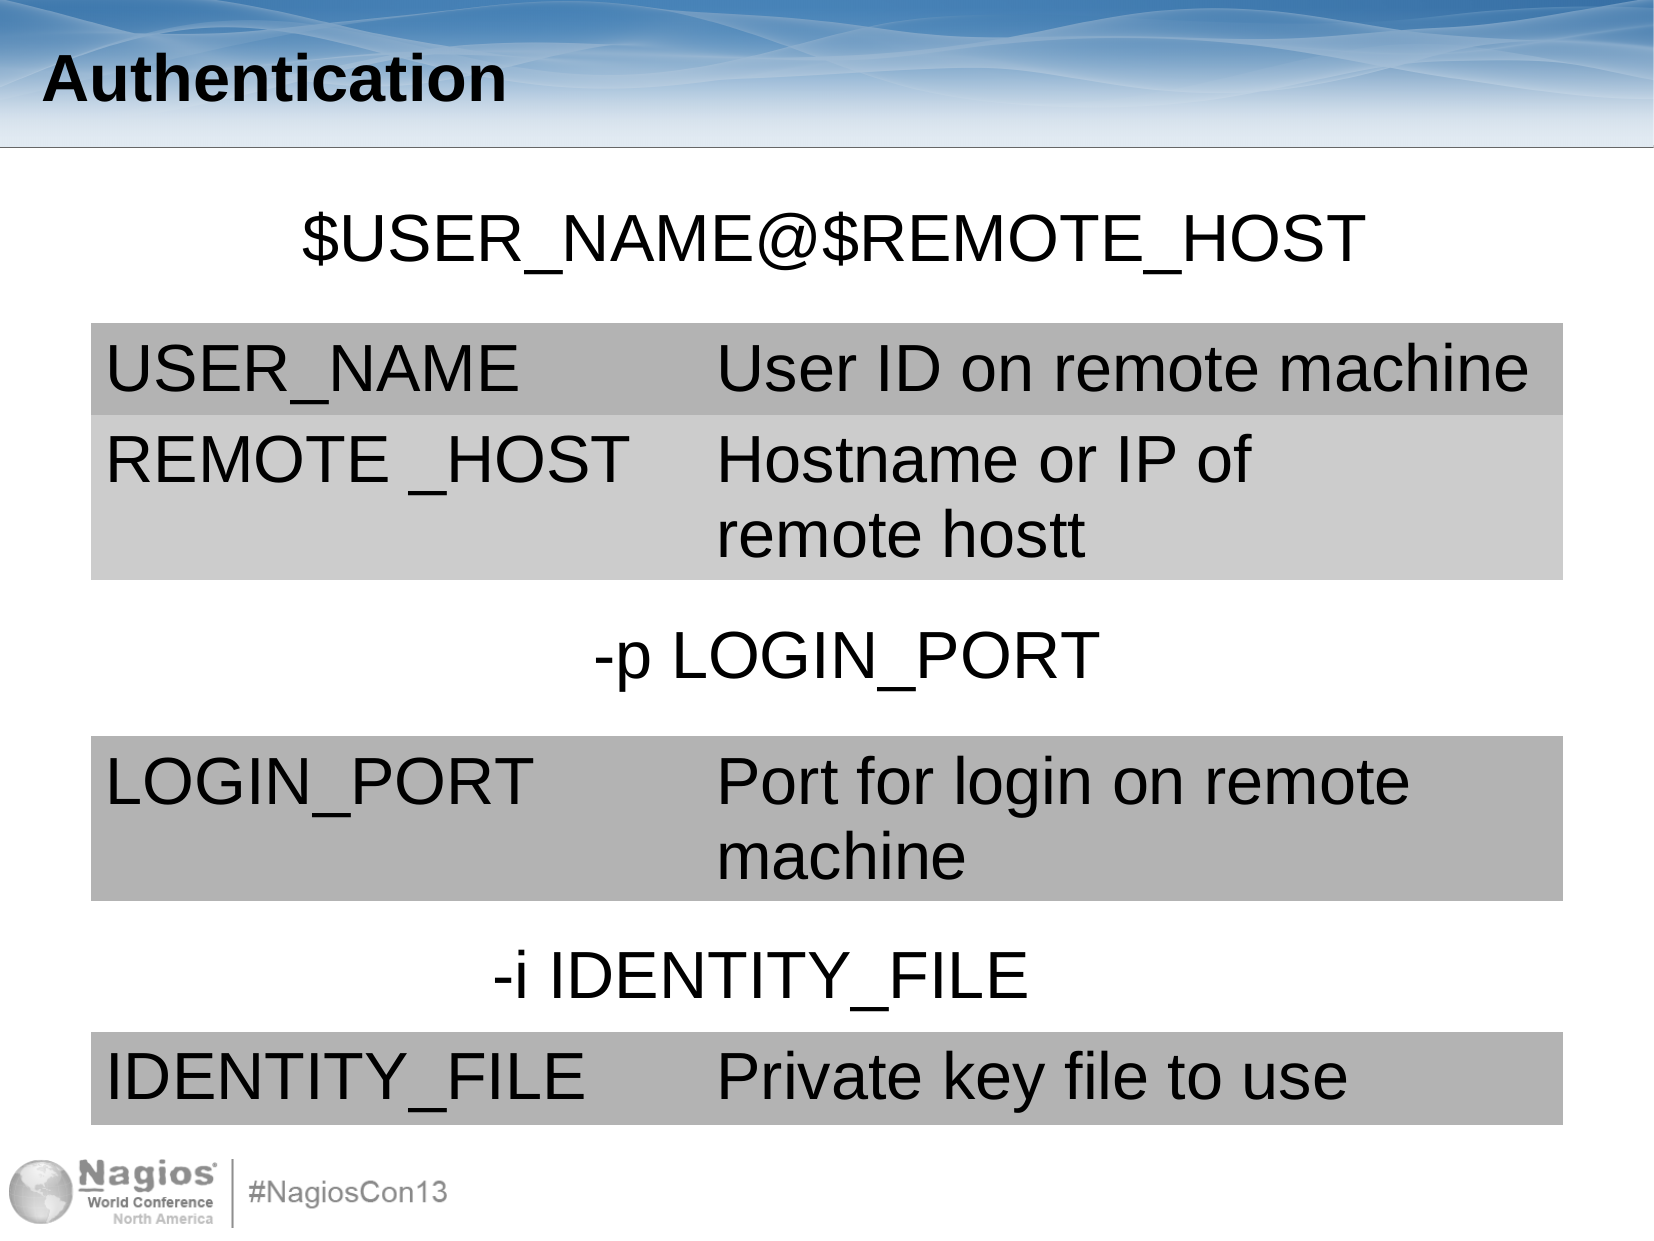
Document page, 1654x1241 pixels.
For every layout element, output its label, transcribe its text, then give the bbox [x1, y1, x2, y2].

text_box -i IDENTITY_FILE [435, 930, 1218, 1021]
table_cell REMOTE _HOST [91, 415, 702, 580]
table_header Private key file to use [702, 1032, 1563, 1125]
title Authentication [41, 29, 1248, 127]
table_header USER_NAME [91, 323, 702, 415]
table_header LOGIN_PORT [91, 736, 702, 901]
table_cell Hostname or IP of remote hostt [702, 415, 1563, 580]
picture [0, 0, 1654, 147]
table_header IDENTITY_FILE [91, 1032, 702, 1125]
picture [9, 1159, 453, 1228]
table_header Port for login on remote machine [702, 736, 1563, 901]
text_box $USER_NAME@$REMOTE_HOST [264, 193, 1384, 284]
table_header User ID on remote machine [702, 323, 1563, 415]
text_box -p LOGIN_PORT [536, 610, 1118, 709]
